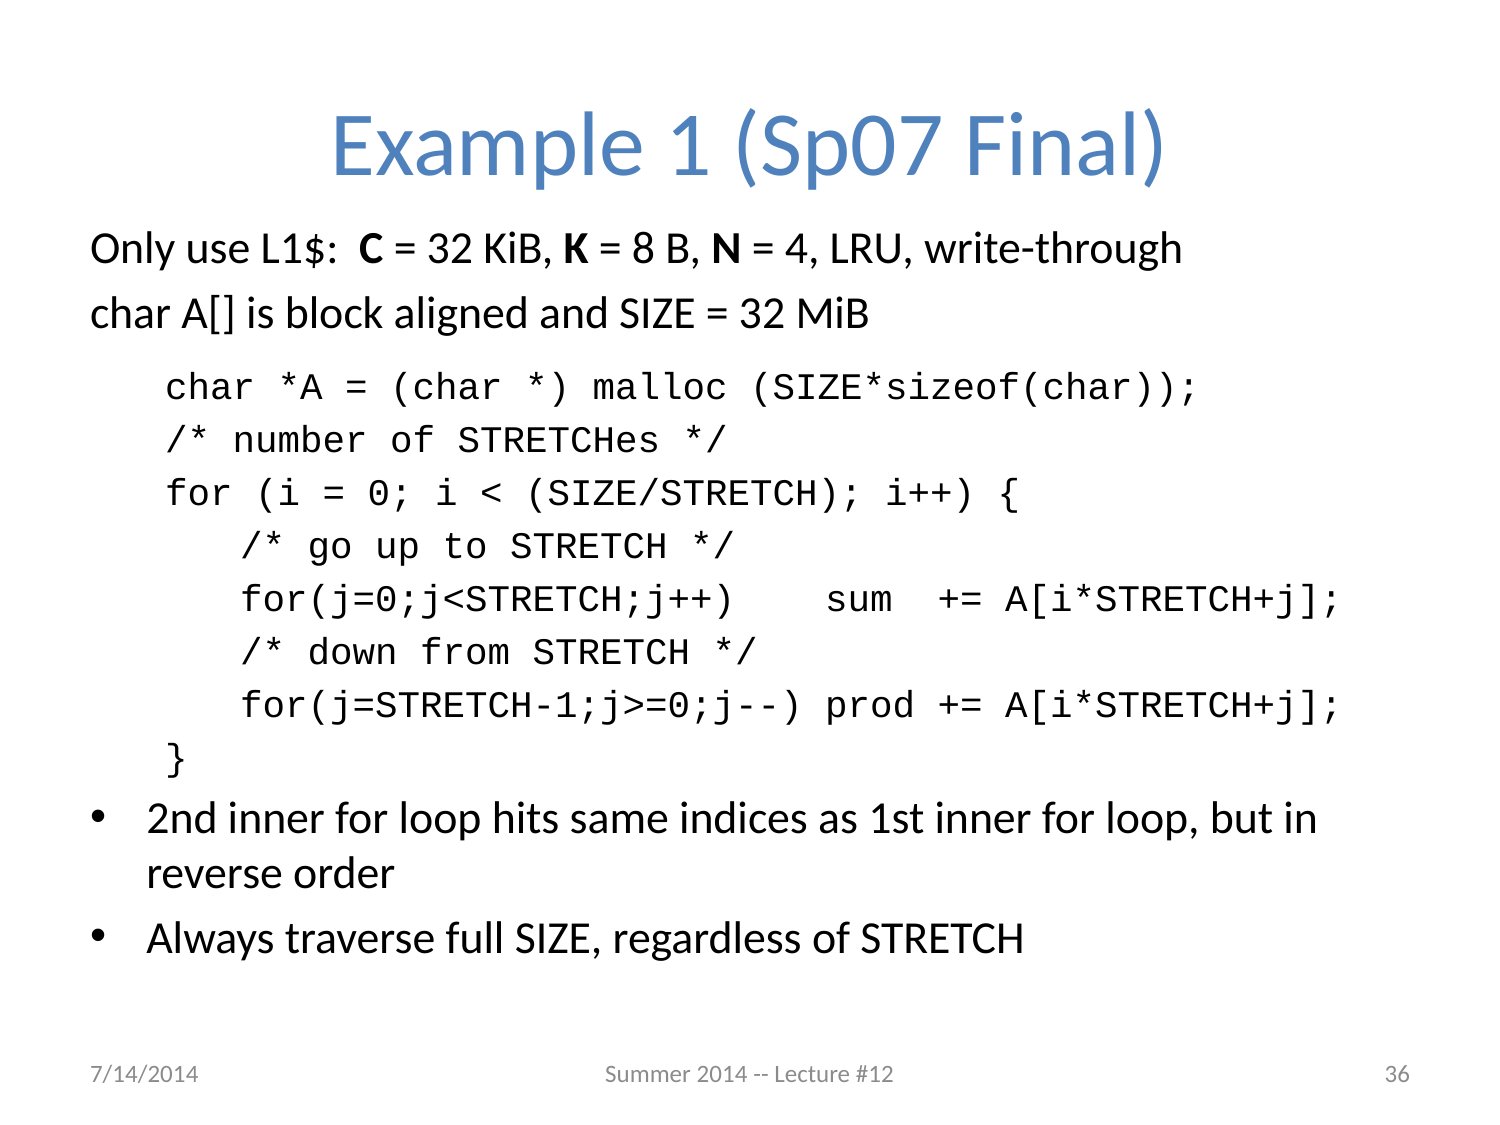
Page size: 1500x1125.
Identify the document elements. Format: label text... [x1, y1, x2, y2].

slide_number 7/14/2014 [75, 1042, 425, 1103]
footer Summer 2014 -- Lecture #12 [512, 1042, 988, 1103]
title Example 1 (Sp07 Final) [75, 45, 1425, 210]
list Only use L1$: C = 32 KiB, K = 8 B, N = 4, LRU, write-through char A[] is block aligned and SIZE = 32 MiB char *A = (char *) malloc (SIZE*sizeof(char)); /* number of STRETCHes */ for (i = 0; i < (SIZE/STRETCH); i++) { /* go up to STRETCH */ for(j=0;j<STRETCH;j++) sum += A[i*STRETCH+j]; /* down from STRETCH */ for(j=STRETCH-1;j>=0;j--) prod += A[i*STRETCH+j]; } 2nd inner for loop hits same indices as 1st inner for loop, but in reverse order Always traverse full SIZE, regardless of STRETCH [75, 210, 1425, 1065]
slide_number <number> [1074, 1042, 1425, 1103]
